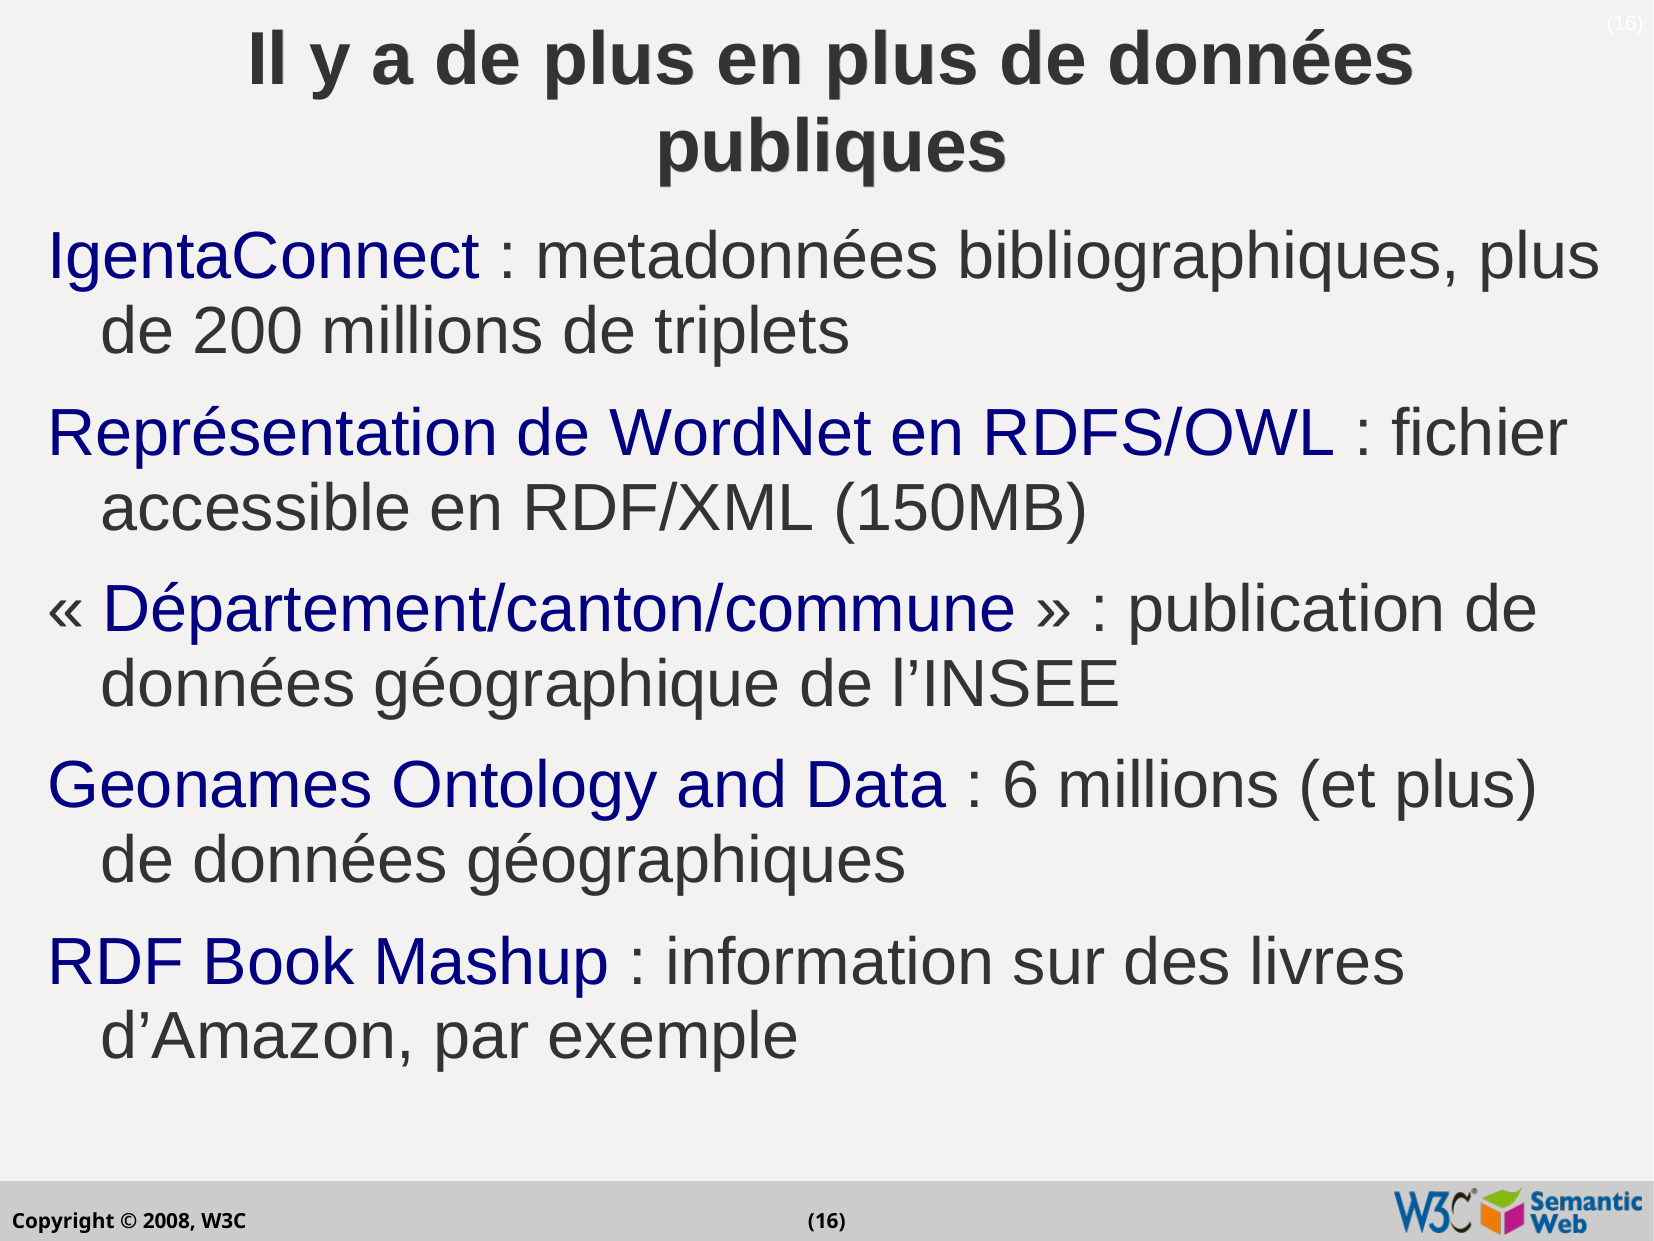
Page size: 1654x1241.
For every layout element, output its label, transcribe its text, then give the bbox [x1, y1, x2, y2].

list IgentaConnect : metadonnées bibliographiques, plus de 200 millions de triplets Représentation de WordNet en RDFS/OWL : fichier accessible en RDF/XML (150MB) « Département/canton/commune » : publication de données géographique de l’INSEE Geonames Ontology and Data : 6 millions (et plus) de données géographiques RDF Book Mashup : information sur des livres d’Amazon, par exemple [29, 218, 1624, 1190]
title Il y a de plus en plus de données publiques [81, 14, 1583, 187]
picture [1394, 1185, 1642, 1235]
